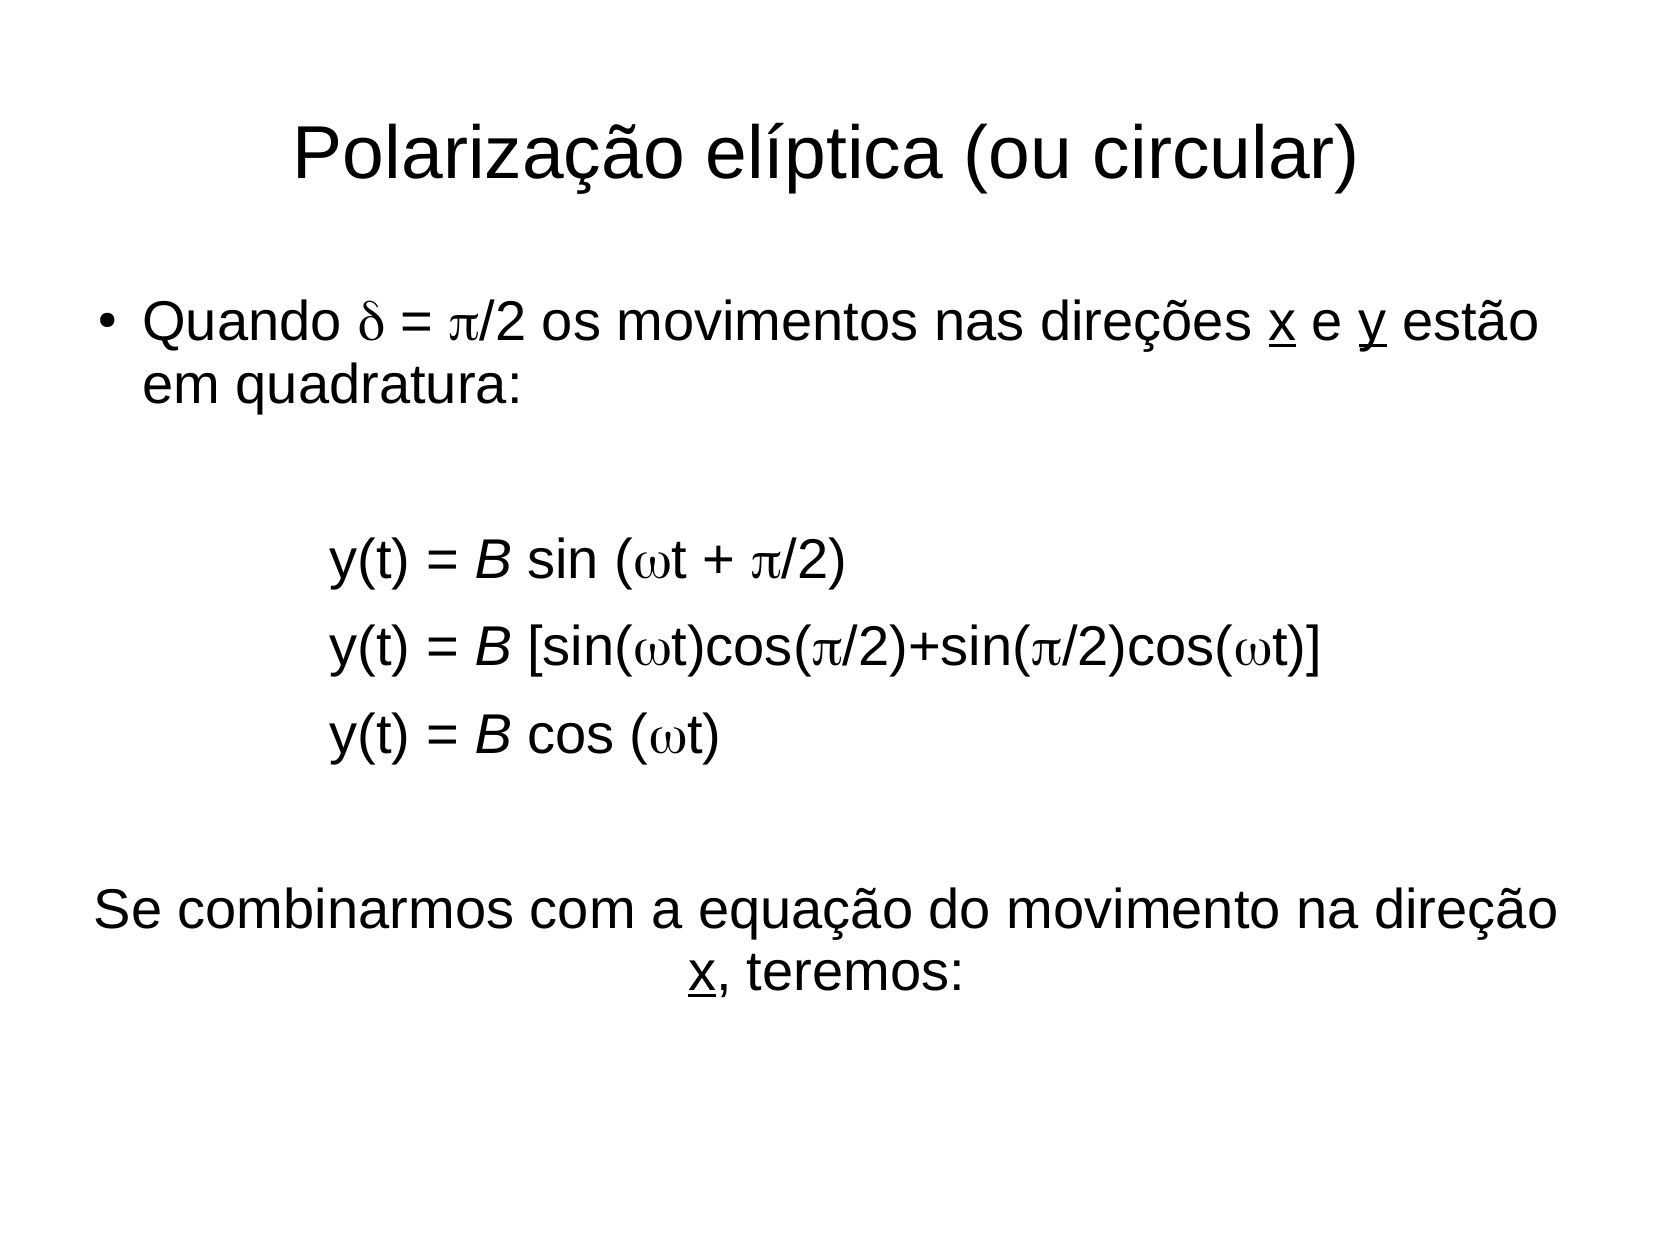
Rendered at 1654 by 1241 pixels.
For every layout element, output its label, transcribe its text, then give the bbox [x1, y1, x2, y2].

title Polarização elíptica (ou circular) [82, 49, 1571, 257]
list Quando d = p/2 os movimentos nas direções x e y estão em quadratura: y(t) = B sin (wt + p/2) y(t) = B [sin(wt)cos(p/2)+sin(p/2)cos(wt)] y(t) = B cos (wt) Se combinarmos com a equação do movimento na direção x, teremos: [82, 290, 1571, 1010]
